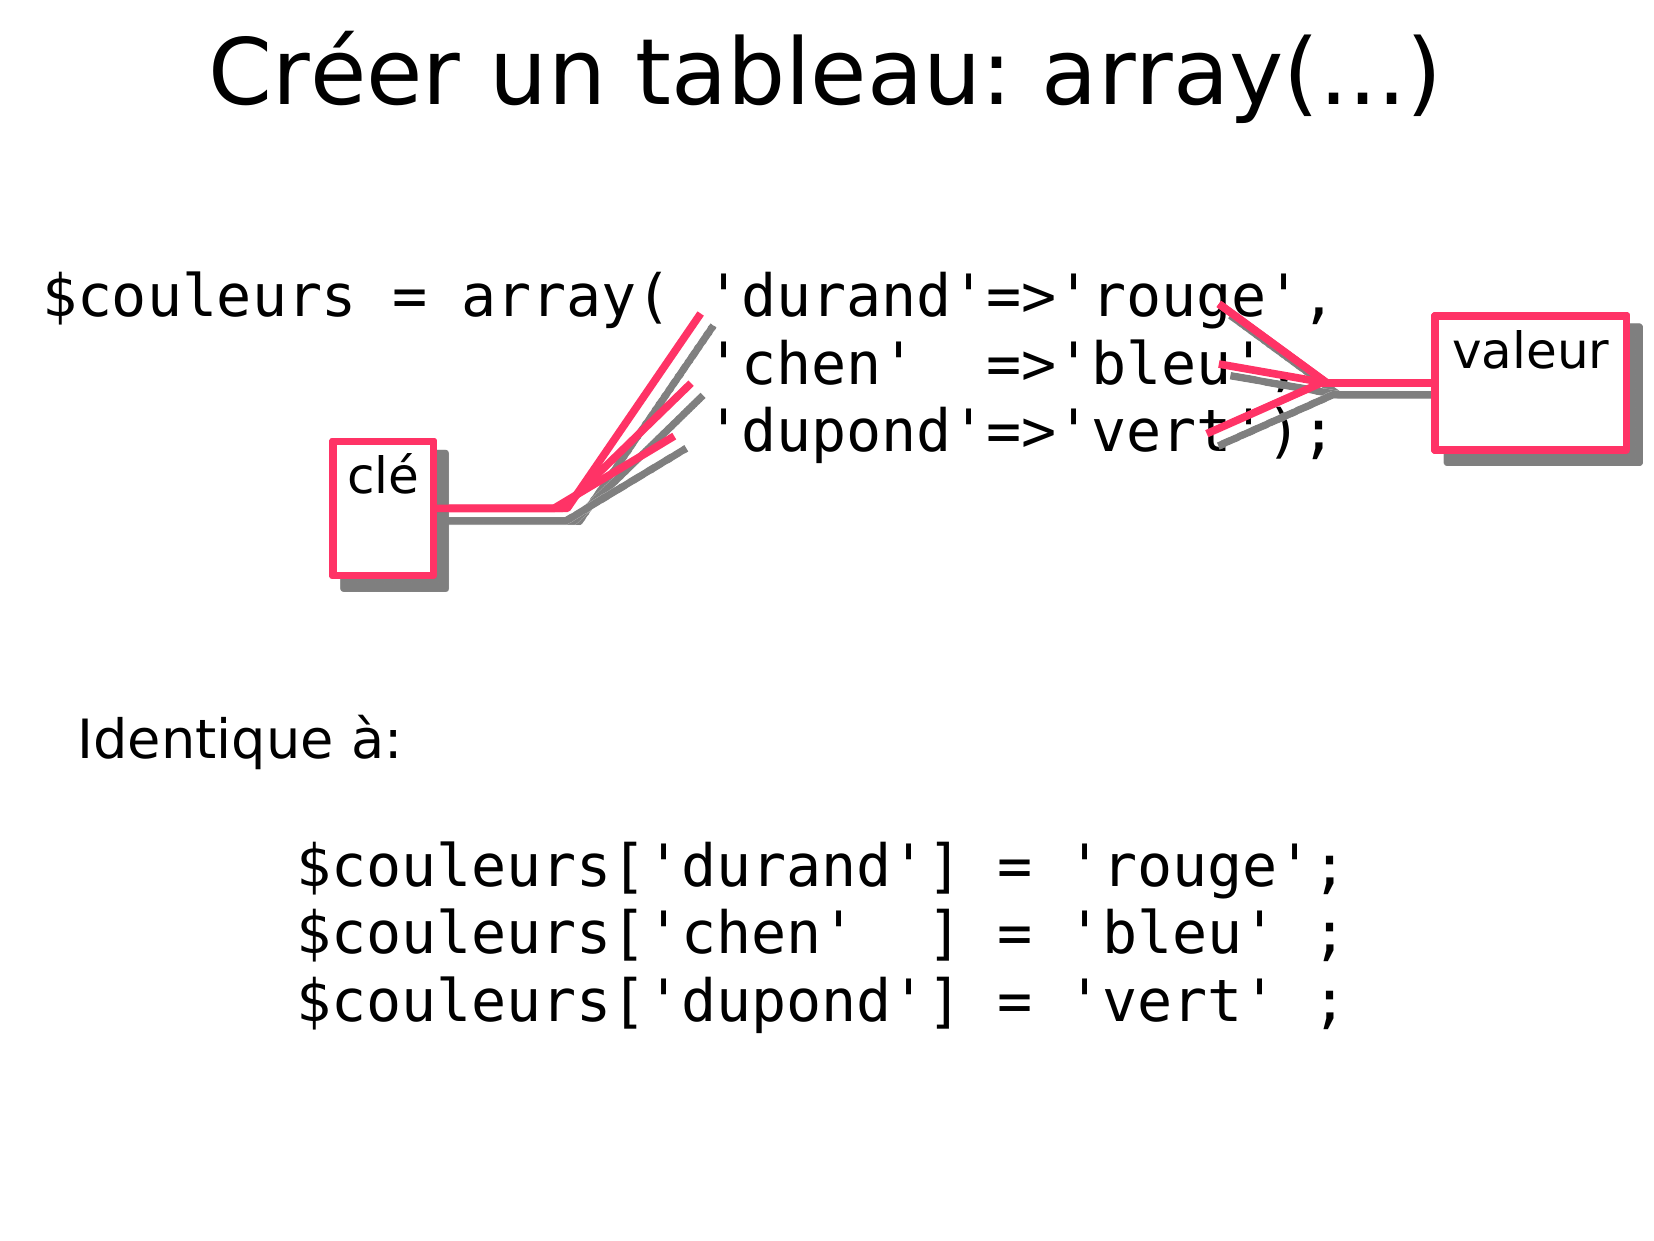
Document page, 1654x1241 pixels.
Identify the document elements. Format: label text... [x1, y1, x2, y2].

title Créer un tableau: array(...) [0, 11, 1654, 134]
text_box valeur [1435, 316, 1627, 451]
text_box $couleurs['durand'] = 'rouge'; $couleurs['chen' ] = 'bleu' ; $couleurs['dupond'] = 'vert' ; [296, 832, 1347, 1036]
text_box Identique à: [77, 708, 371, 772]
text_box clé [332, 441, 434, 576]
text_box $couleurs = array( 'durand'=>'rouge', 'chen' =>'bleu', 'dupond'=>'vert'); [42, 262, 1372, 466]
